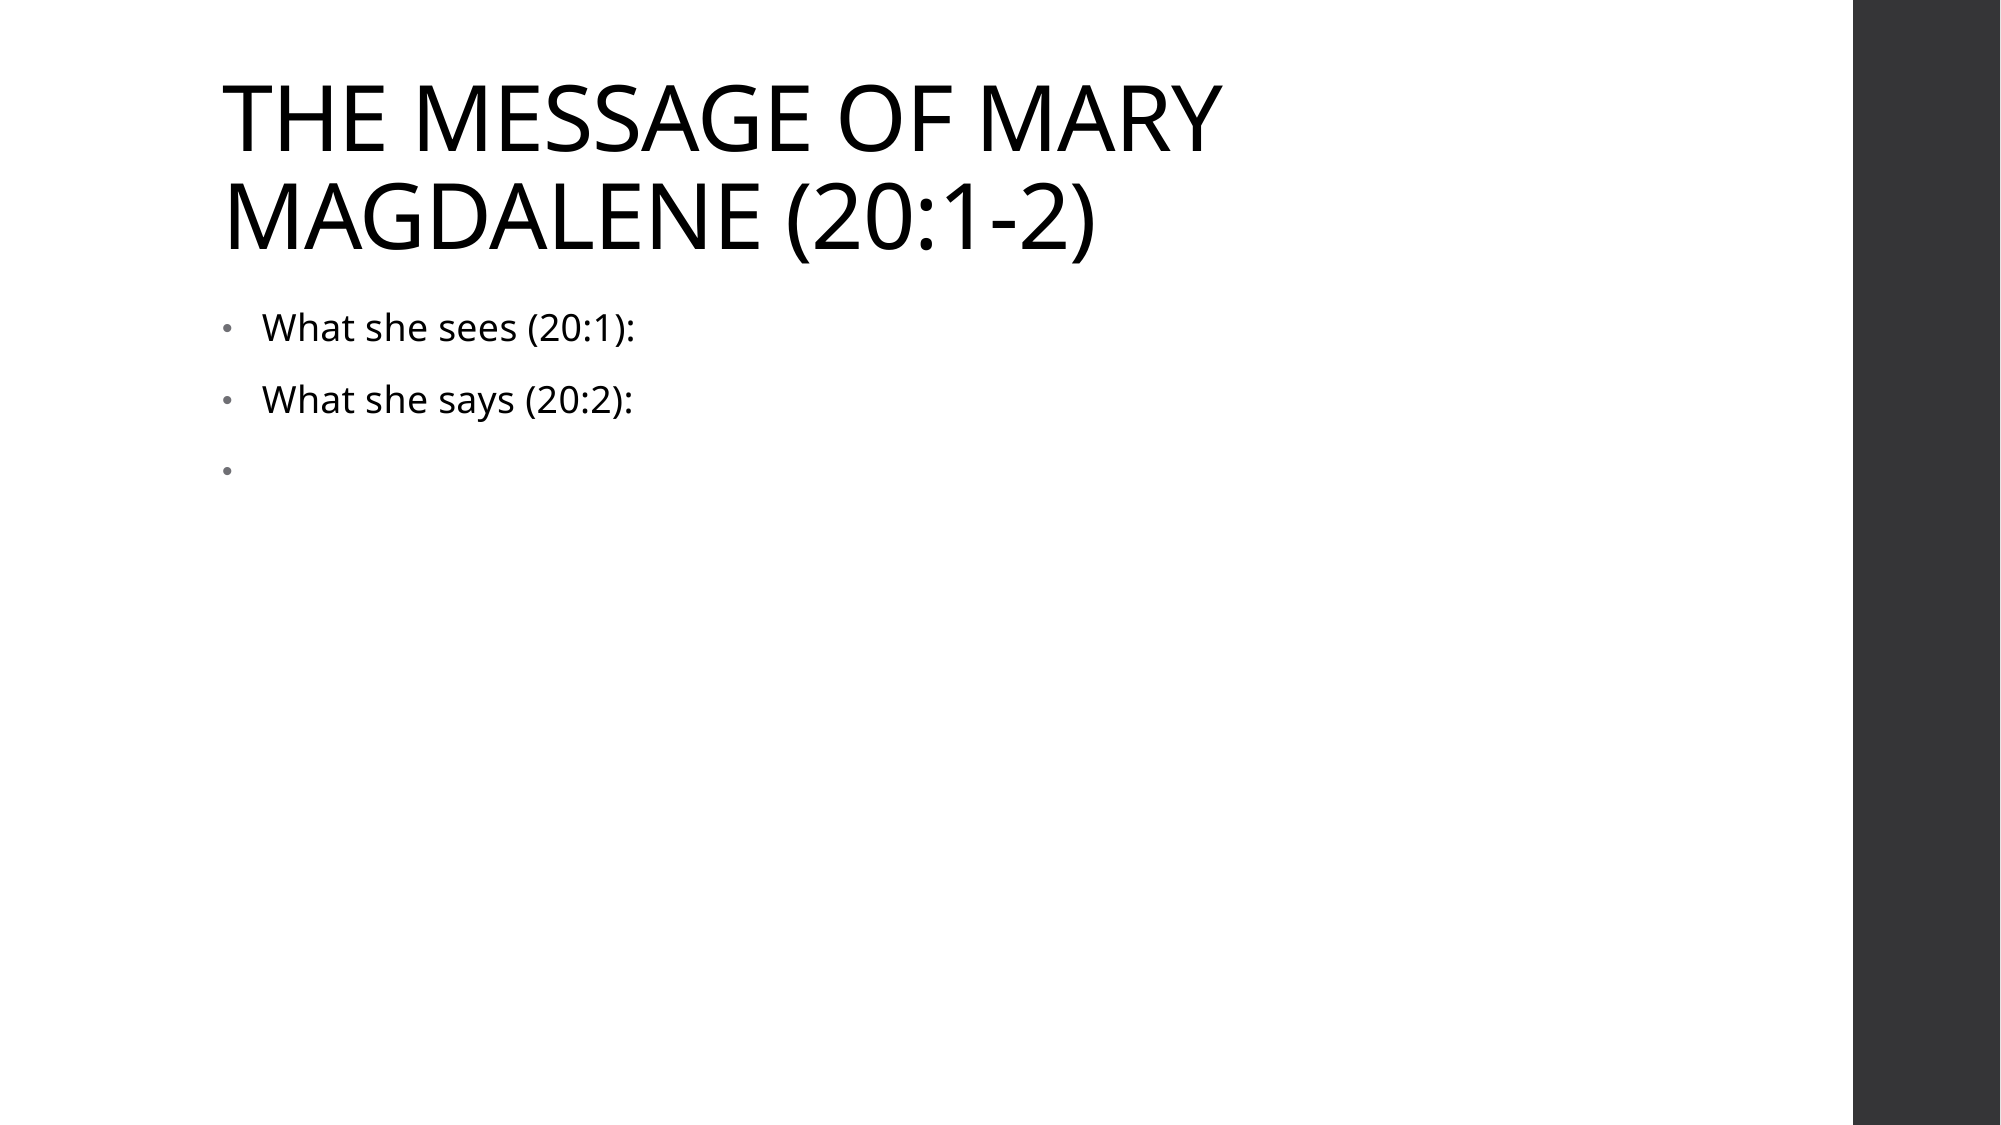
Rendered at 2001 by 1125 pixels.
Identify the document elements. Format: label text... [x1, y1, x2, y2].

list What she sees (20:1): What she says (20:2): [206, 299, 1617, 1014]
title THE MESSAGE OF MARY MAGDALENE (20:1-2) [206, 60, 1797, 278]
